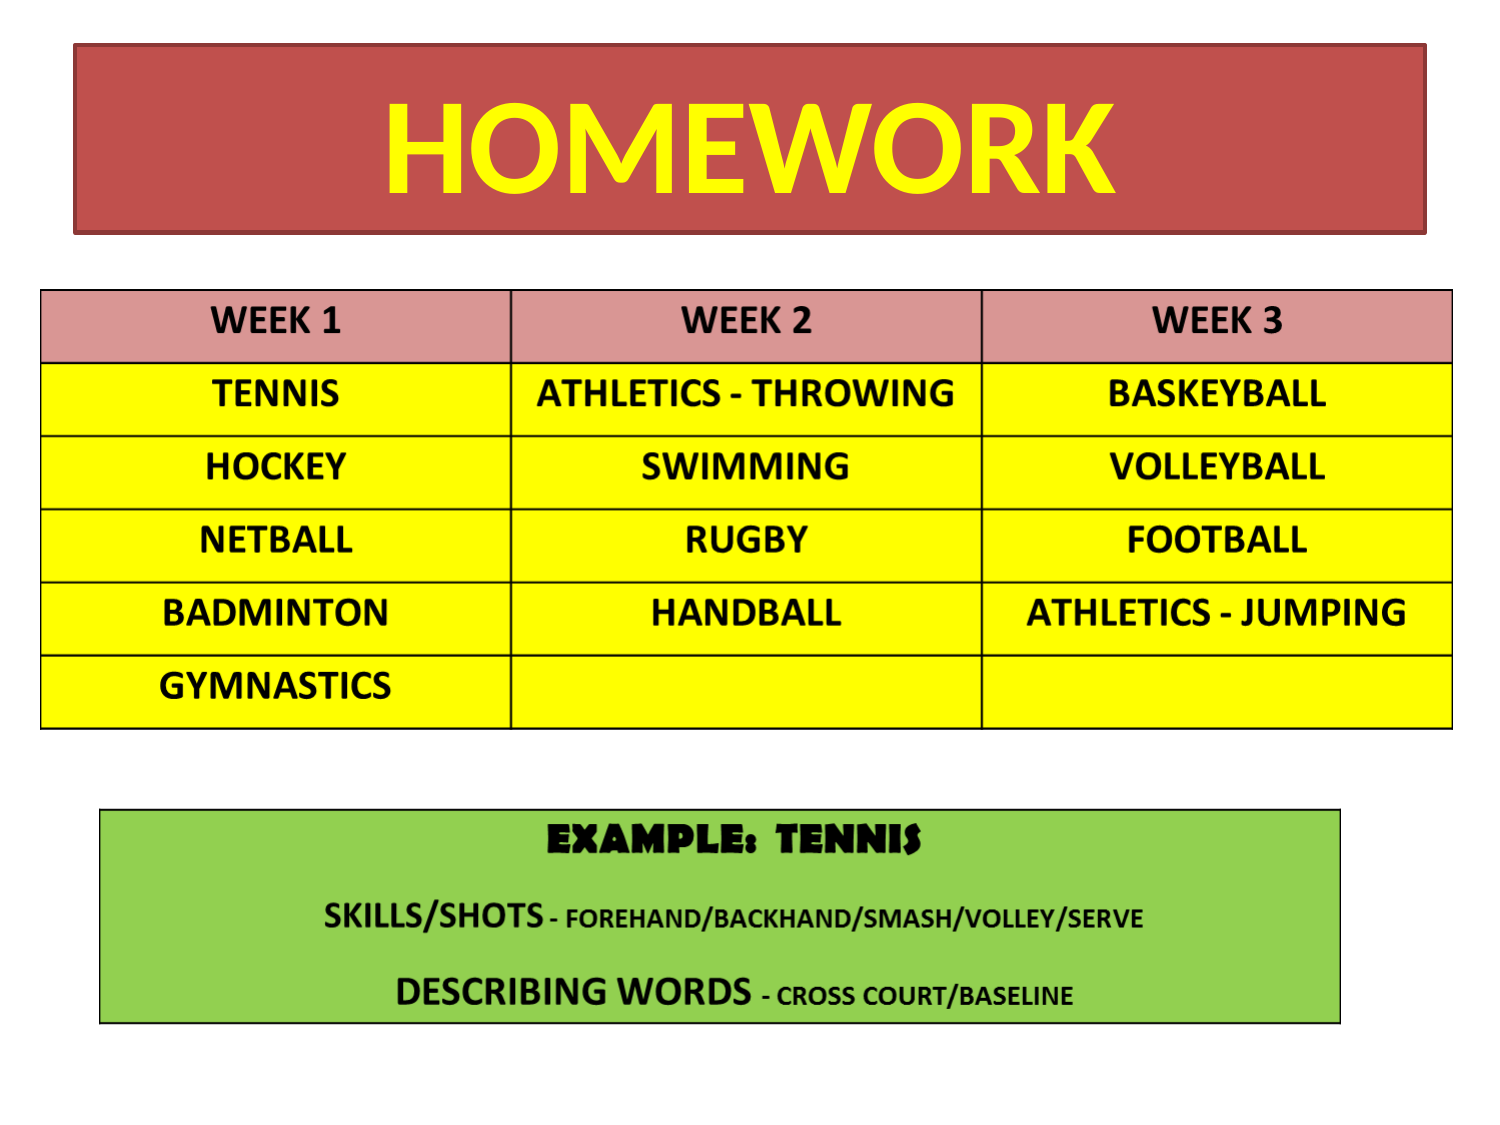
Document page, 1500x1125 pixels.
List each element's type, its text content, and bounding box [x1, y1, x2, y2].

picture [99, 801, 1341, 1042]
picture [40, 281, 1453, 736]
title HOMEWORK [75, 45, 1426, 233]
